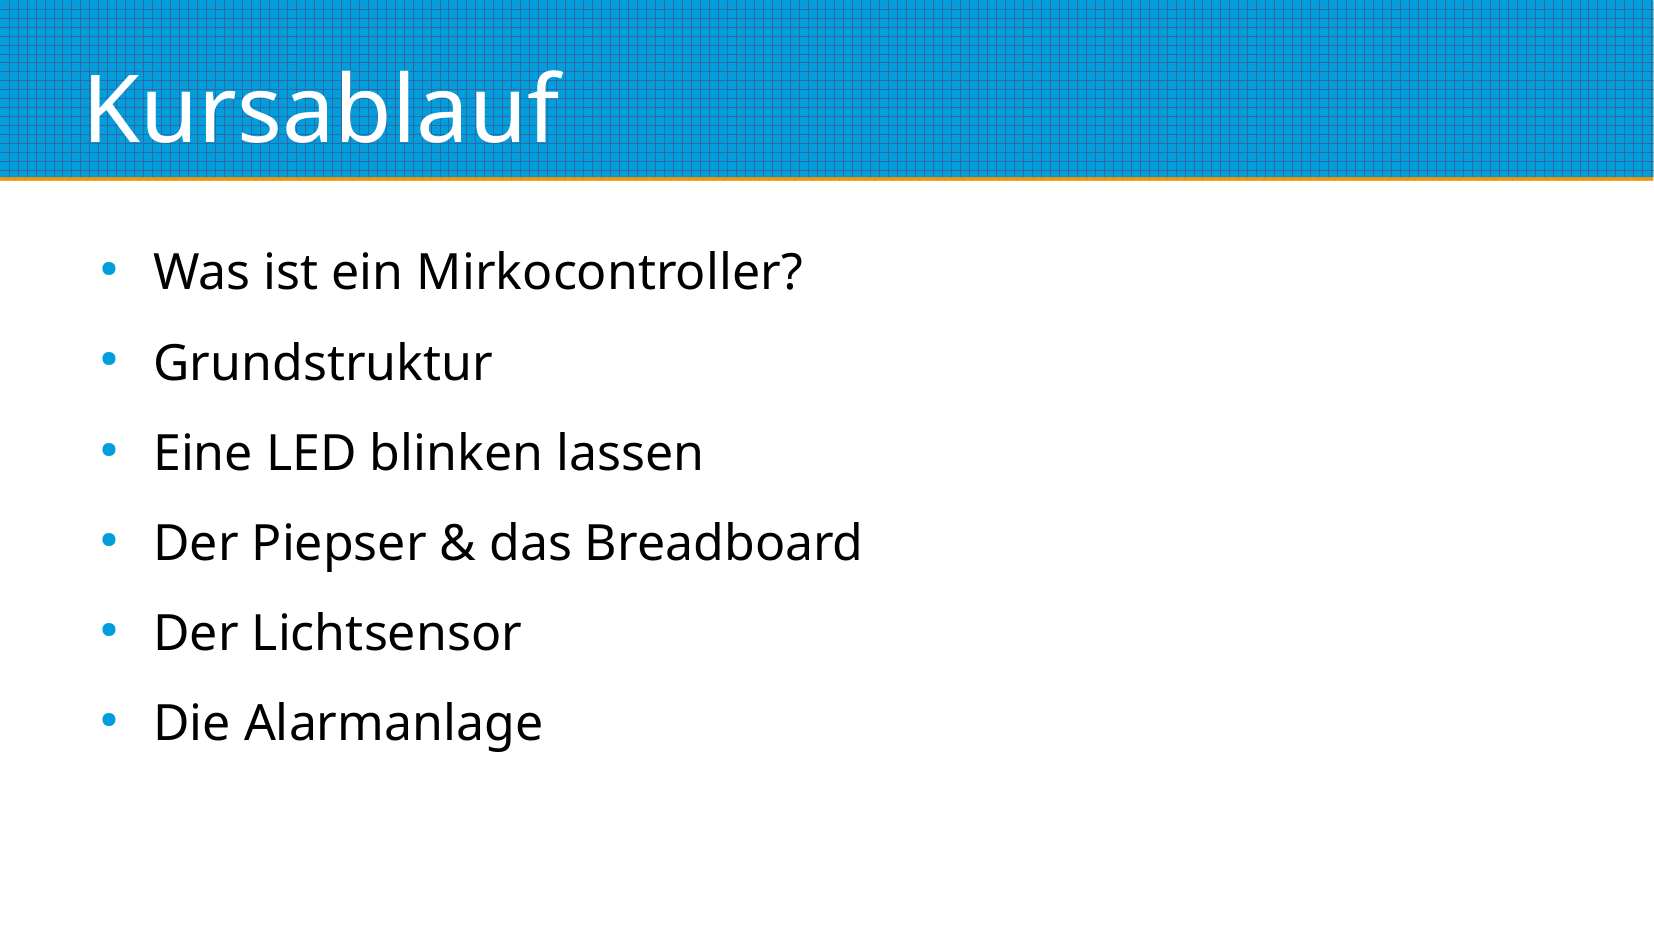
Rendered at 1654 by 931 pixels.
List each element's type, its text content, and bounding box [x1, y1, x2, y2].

list Was ist ein Mirkocontroller? Grundstruktur Eine LED blinken lassen Der Piepser & das Breadboard Der Lichtsensor Die Alarmanlage [82, 236, 1563, 811]
title Kursablauf [82, 14, 1571, 171]
